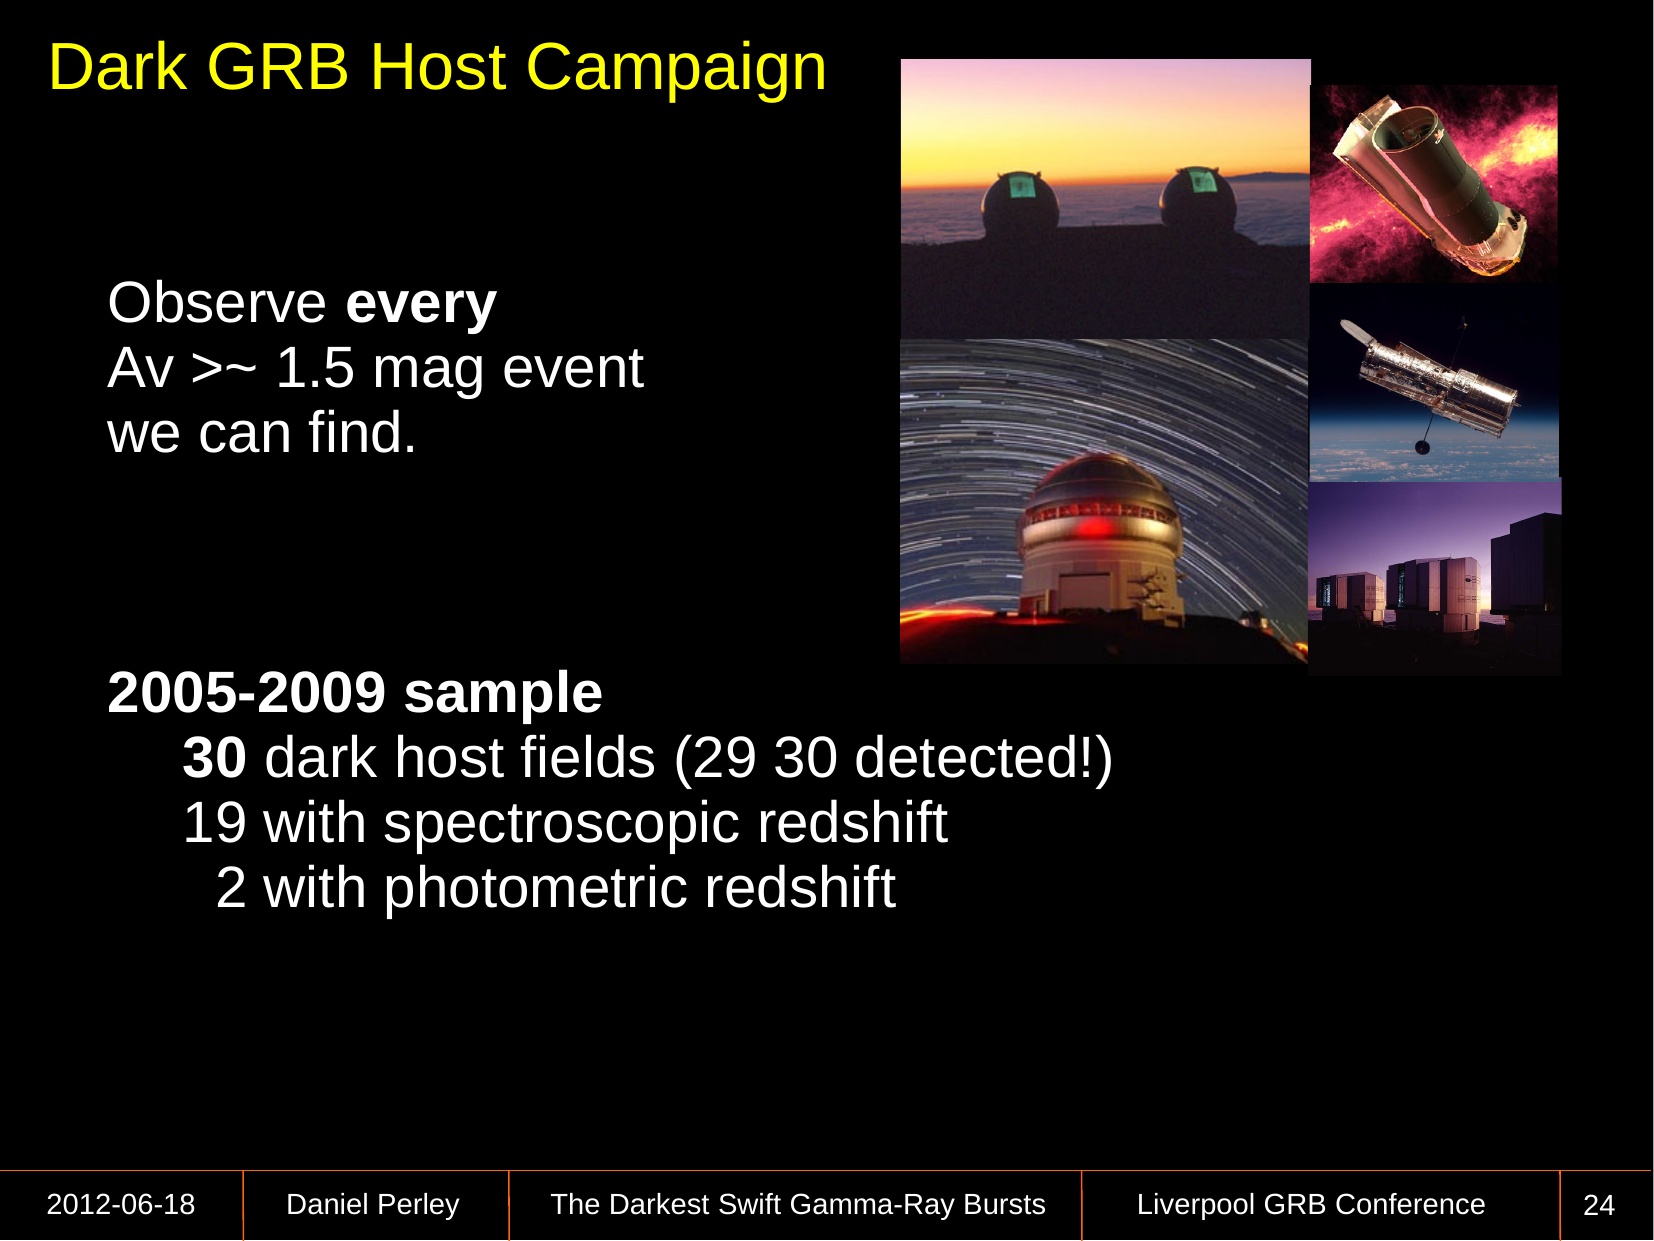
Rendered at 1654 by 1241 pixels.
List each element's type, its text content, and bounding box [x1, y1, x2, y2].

picture [900, 59, 1562, 676]
text_box Observe every Av >~ 1.5 mag event we can find. 2005-2009 sample 30 dark host fields (29 30 detected!) 19 with spectroscopic redshift 2 with photometric redshift [93, 262, 1308, 1058]
title Dark GRB Host Campaign [47, 28, 1564, 104]
